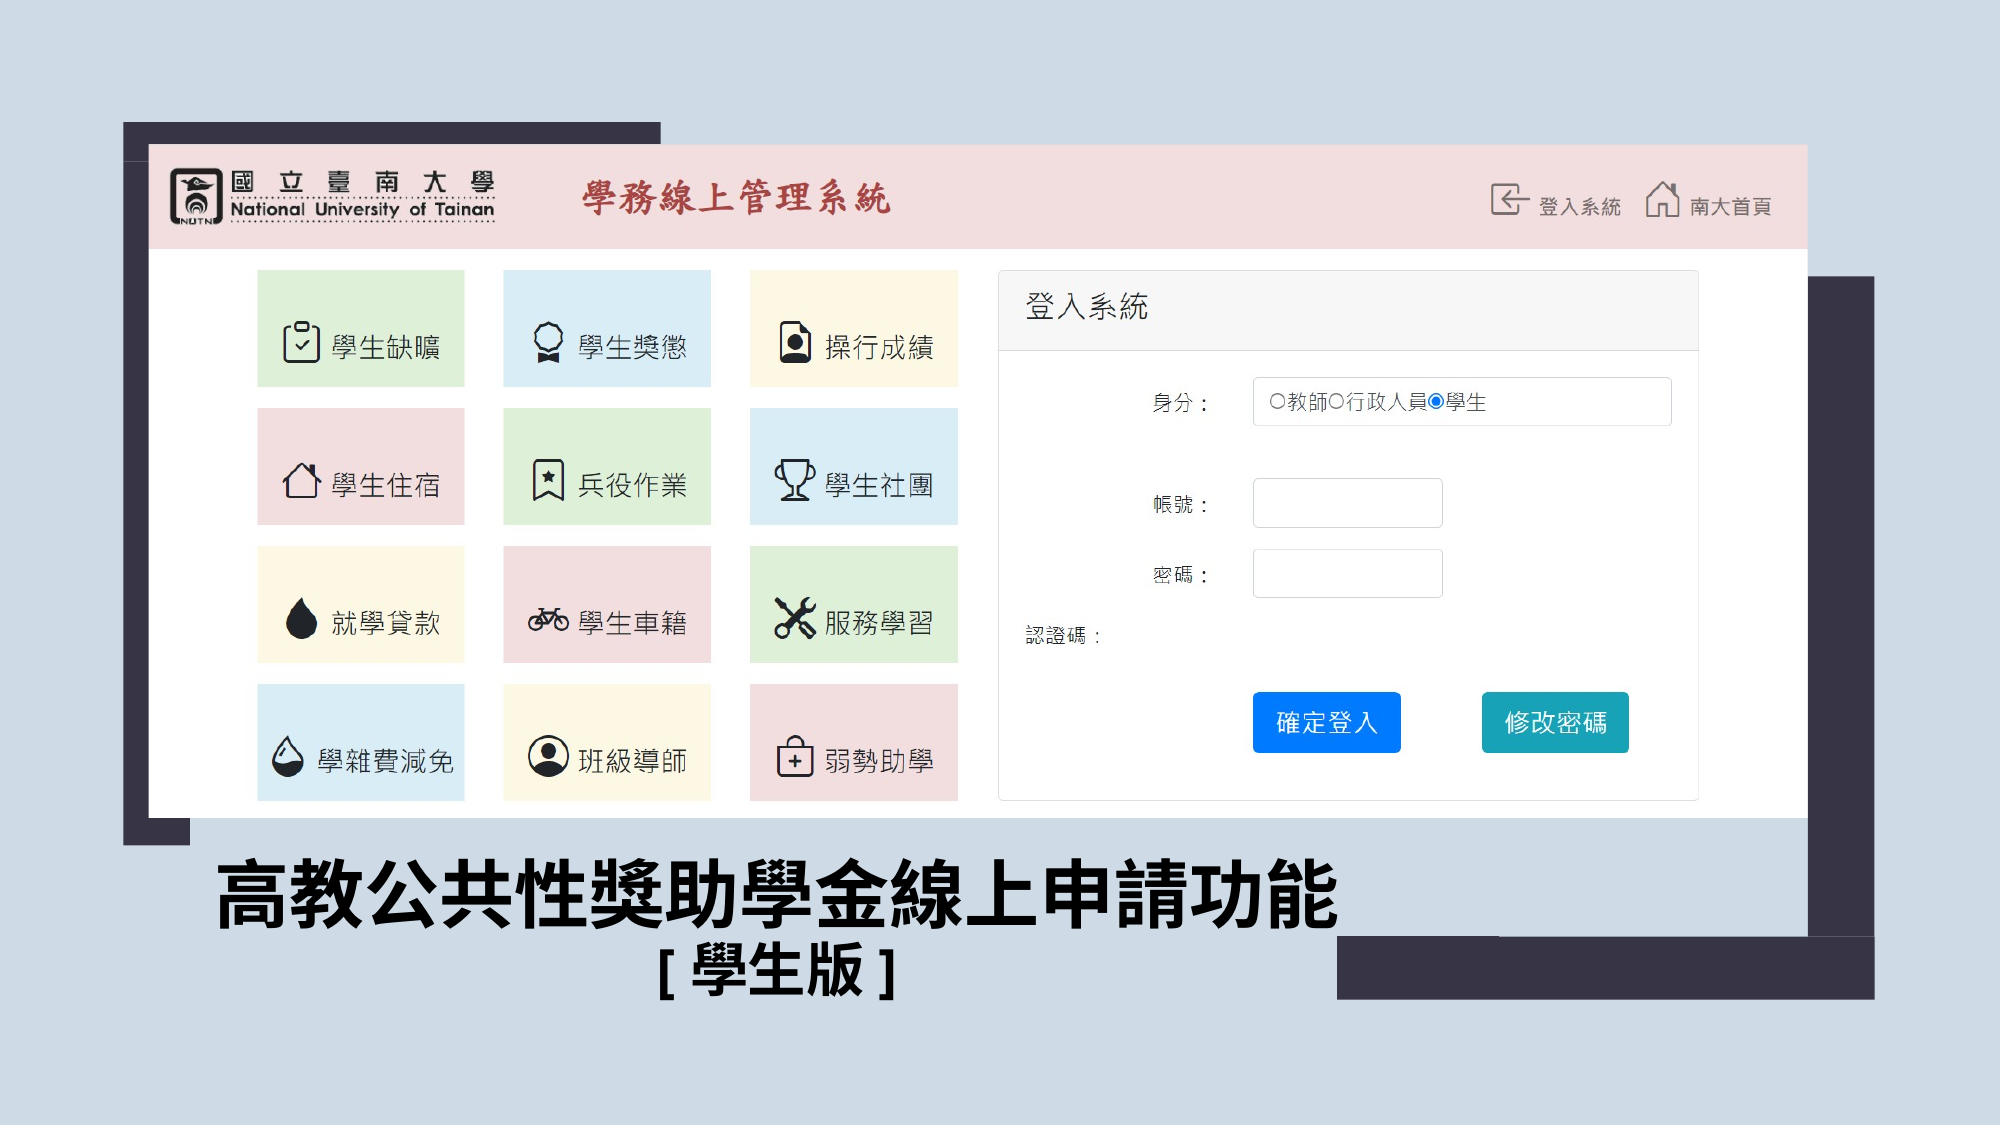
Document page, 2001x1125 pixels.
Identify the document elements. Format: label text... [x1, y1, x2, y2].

text_box [0, 0, 2000, 1125]
text_box 高教公共性獎助學金線上申請功能 [學生版] [212, 848, 1342, 1006]
